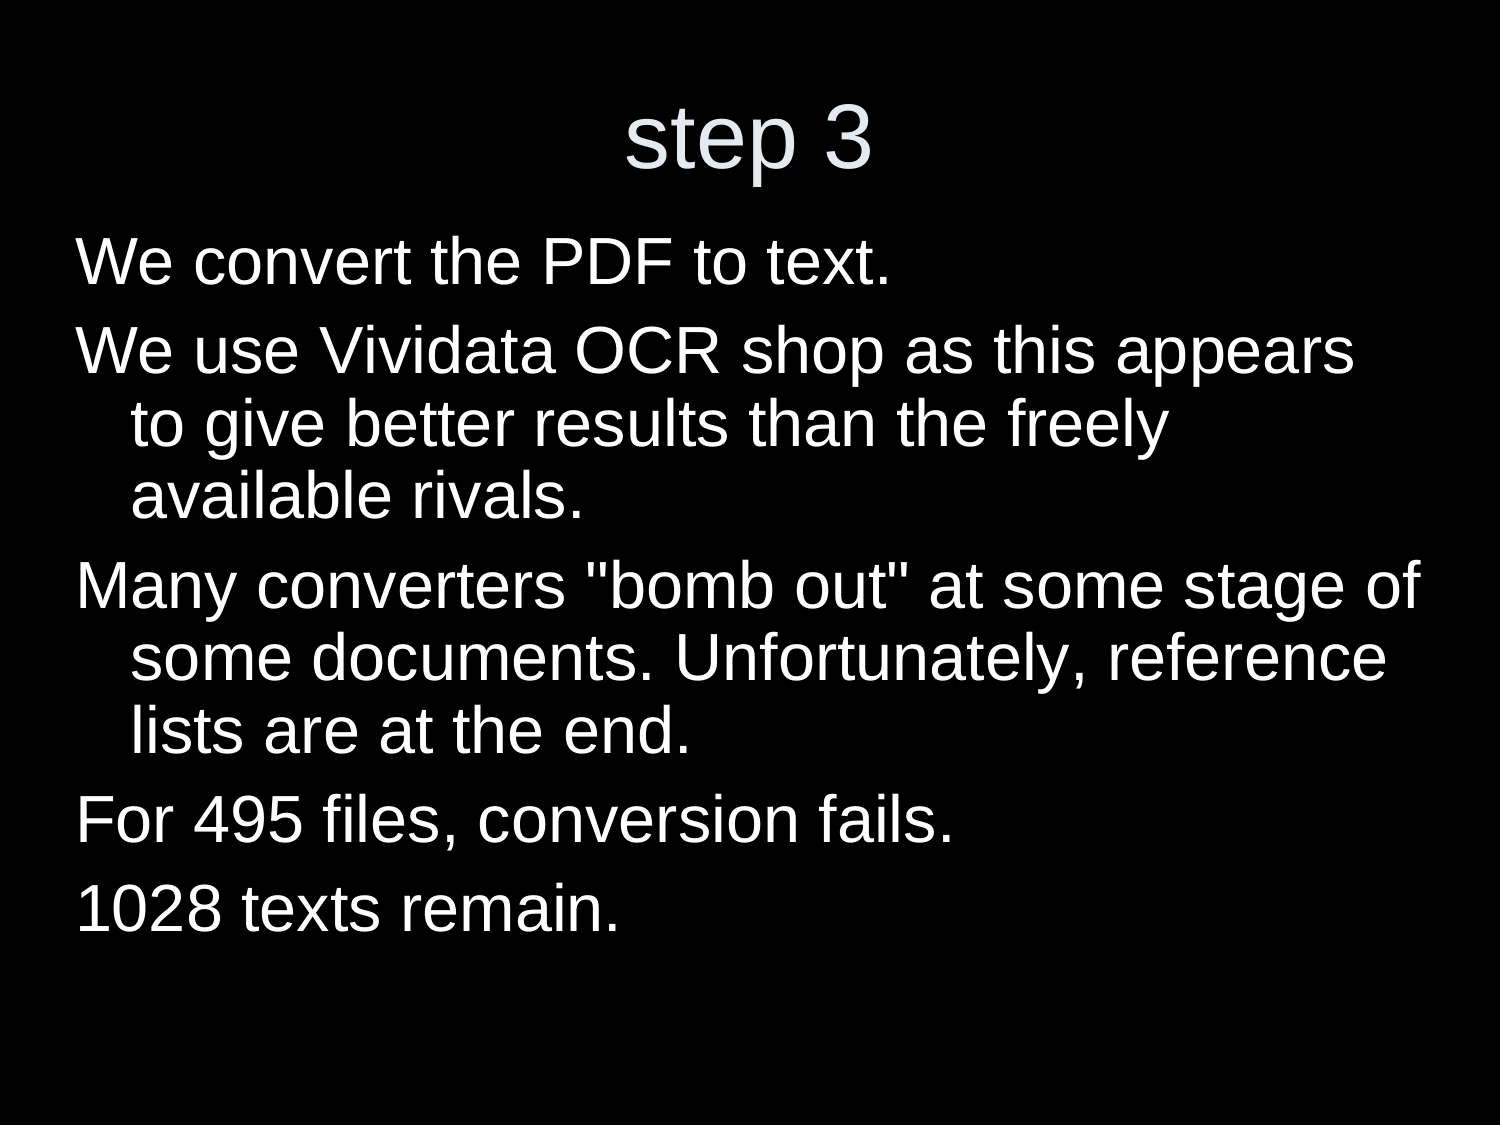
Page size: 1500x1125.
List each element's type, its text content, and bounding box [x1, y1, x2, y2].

title step 3 [75, 28, 1426, 226]
list We convert the PDF to text. We use Vividata OCR shop as this appears to give better results than the freely available rivals. Many converters "bomb out" at some stage of some documents. Unfortunately, reference lists are at the end. For 495 files, conversion fails. 1028 texts remain. [75, 226, 1426, 1071]
